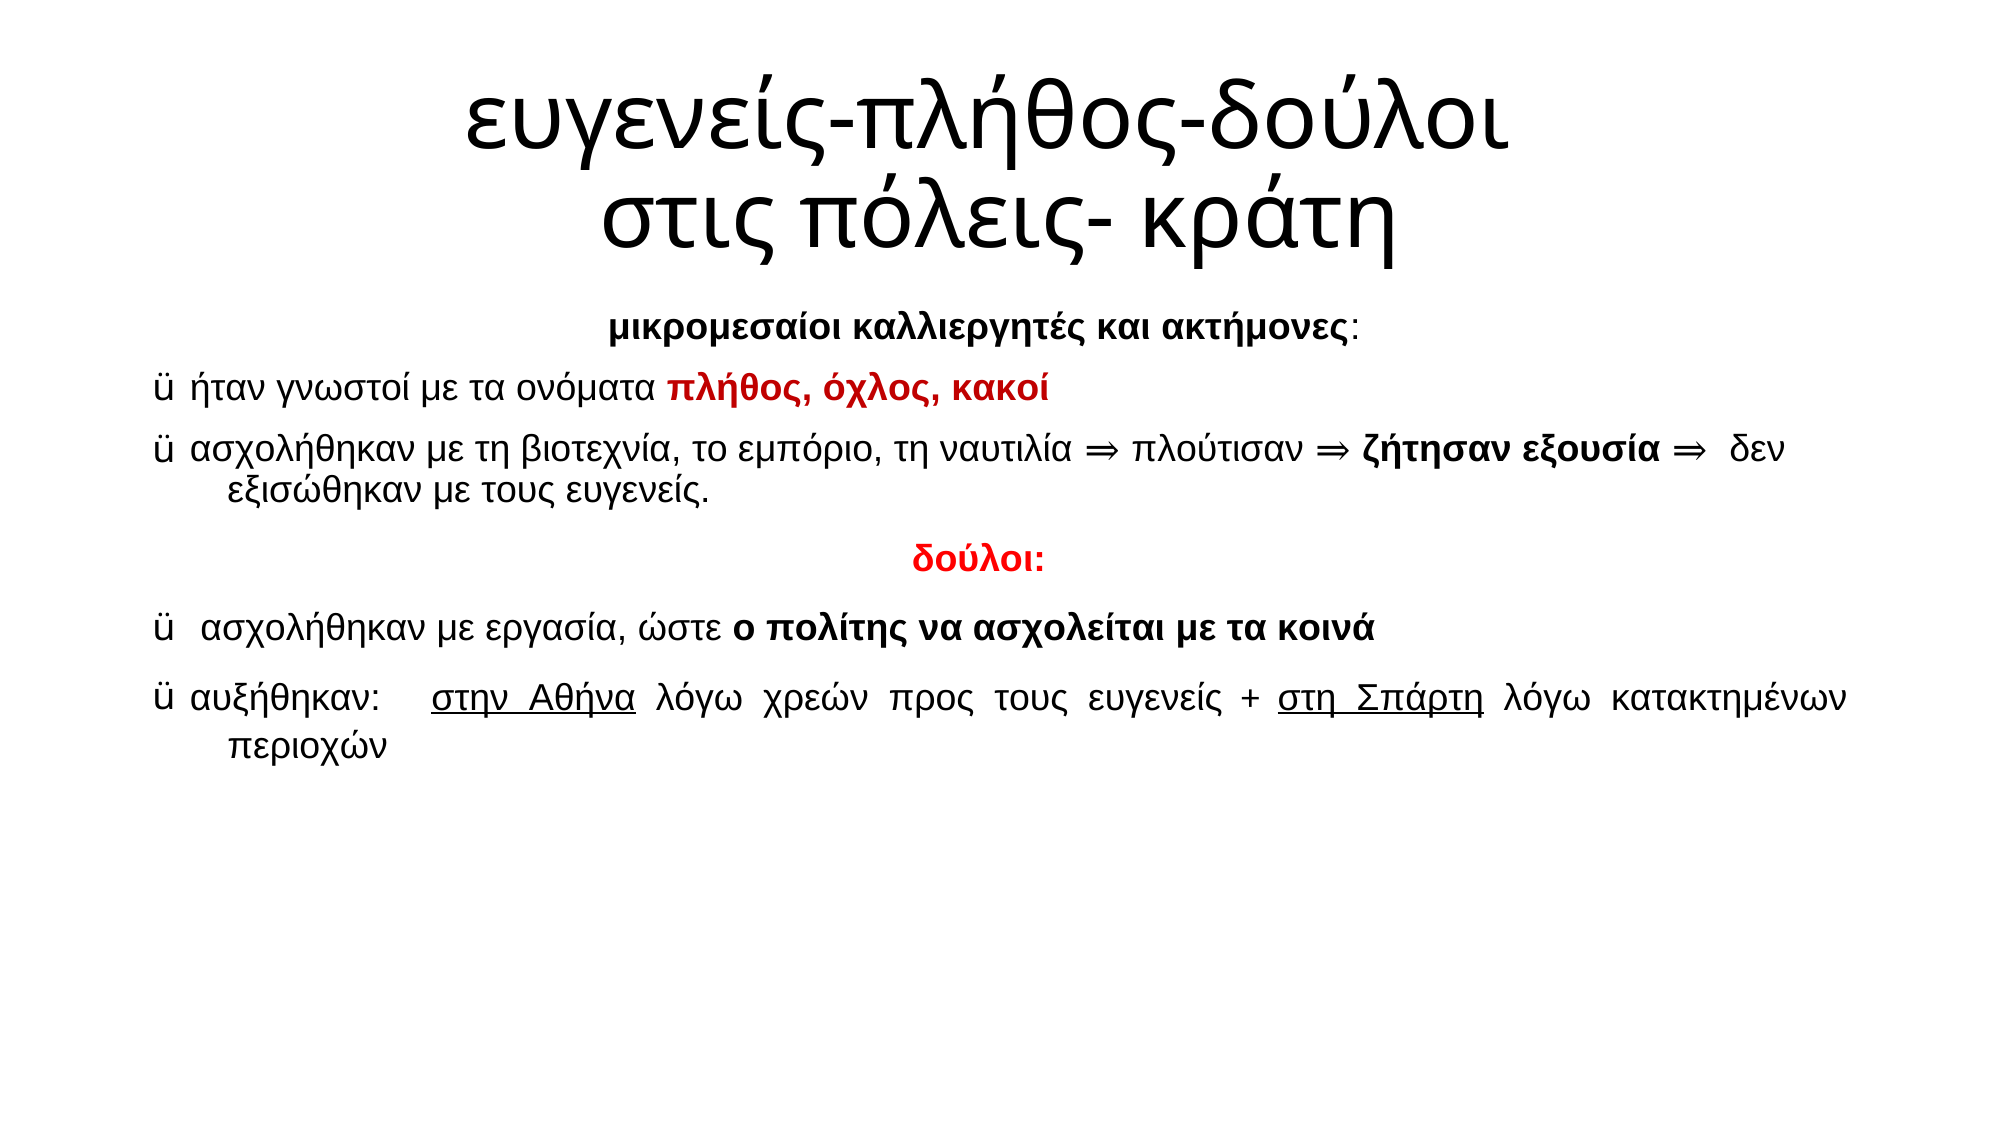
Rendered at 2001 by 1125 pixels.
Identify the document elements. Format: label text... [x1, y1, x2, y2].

list μικρομεσαίοι καλλιεργητές και ακτήμονες: ήταν γνωστοί με τα ονόματα πλήθος, όχλος, κακοί ασχολήθηκαν με τη βιοτεχνία, το εμπόριο, τη ναυτιλία ⇒ πλούτισαν ⇒ ζήτησαν εξουσία ⇒ δεν εξισώθηκαν με τους ευγενείς. δούλοι: ασχολήθηκαν με εργασία, ώστε ο πολίτης να ασχολείται με τα κοινά αυξήθηκαν: στην Αθήνα λόγω χρεών προς τους ευγενείς + στη Σπάρτη λόγω κατακτημένων περιοχών [137, 299, 1863, 1014]
title ευγενείς-πλήθος-δούλοι στις πόλεις- κράτη [137, 59, 1863, 278]
